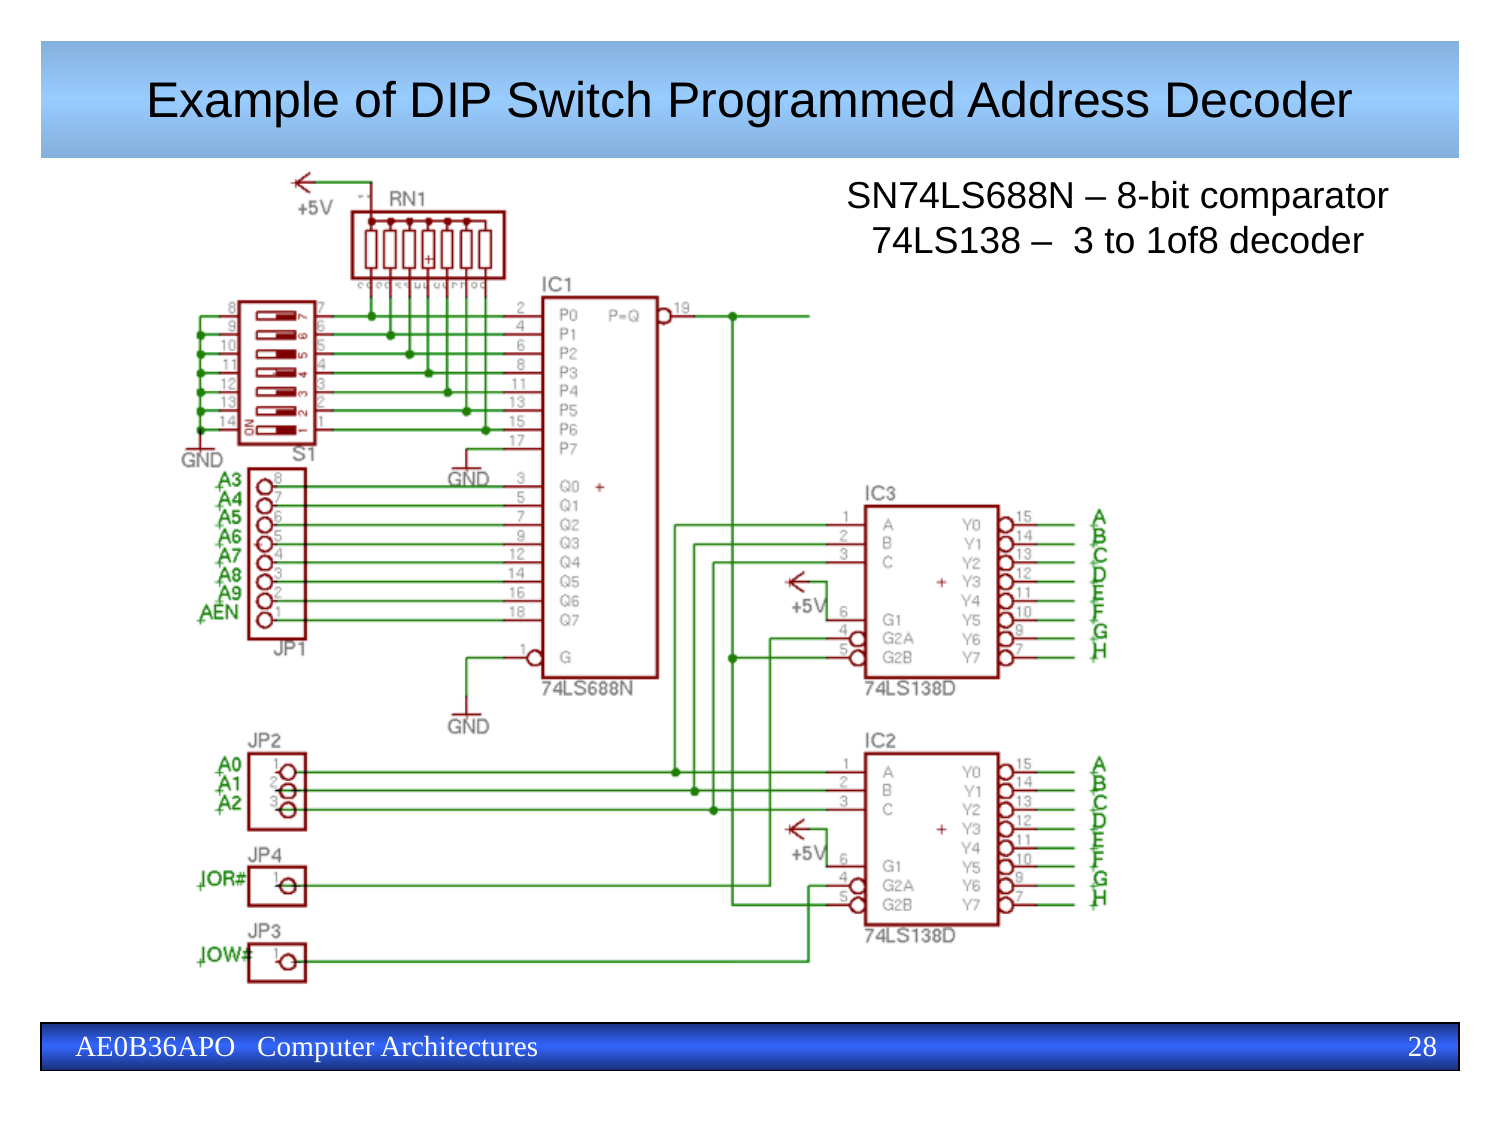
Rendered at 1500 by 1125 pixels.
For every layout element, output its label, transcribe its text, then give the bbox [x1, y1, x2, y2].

picture [170, 166, 1128, 1002]
title Example of DIP Switch Programmed Address Decoder [41, 41, 1459, 158]
text_box SN74LS688N – 8-bit comparator 74LS138 – 3 to 1of8 decoder [831, 163, 1405, 314]
